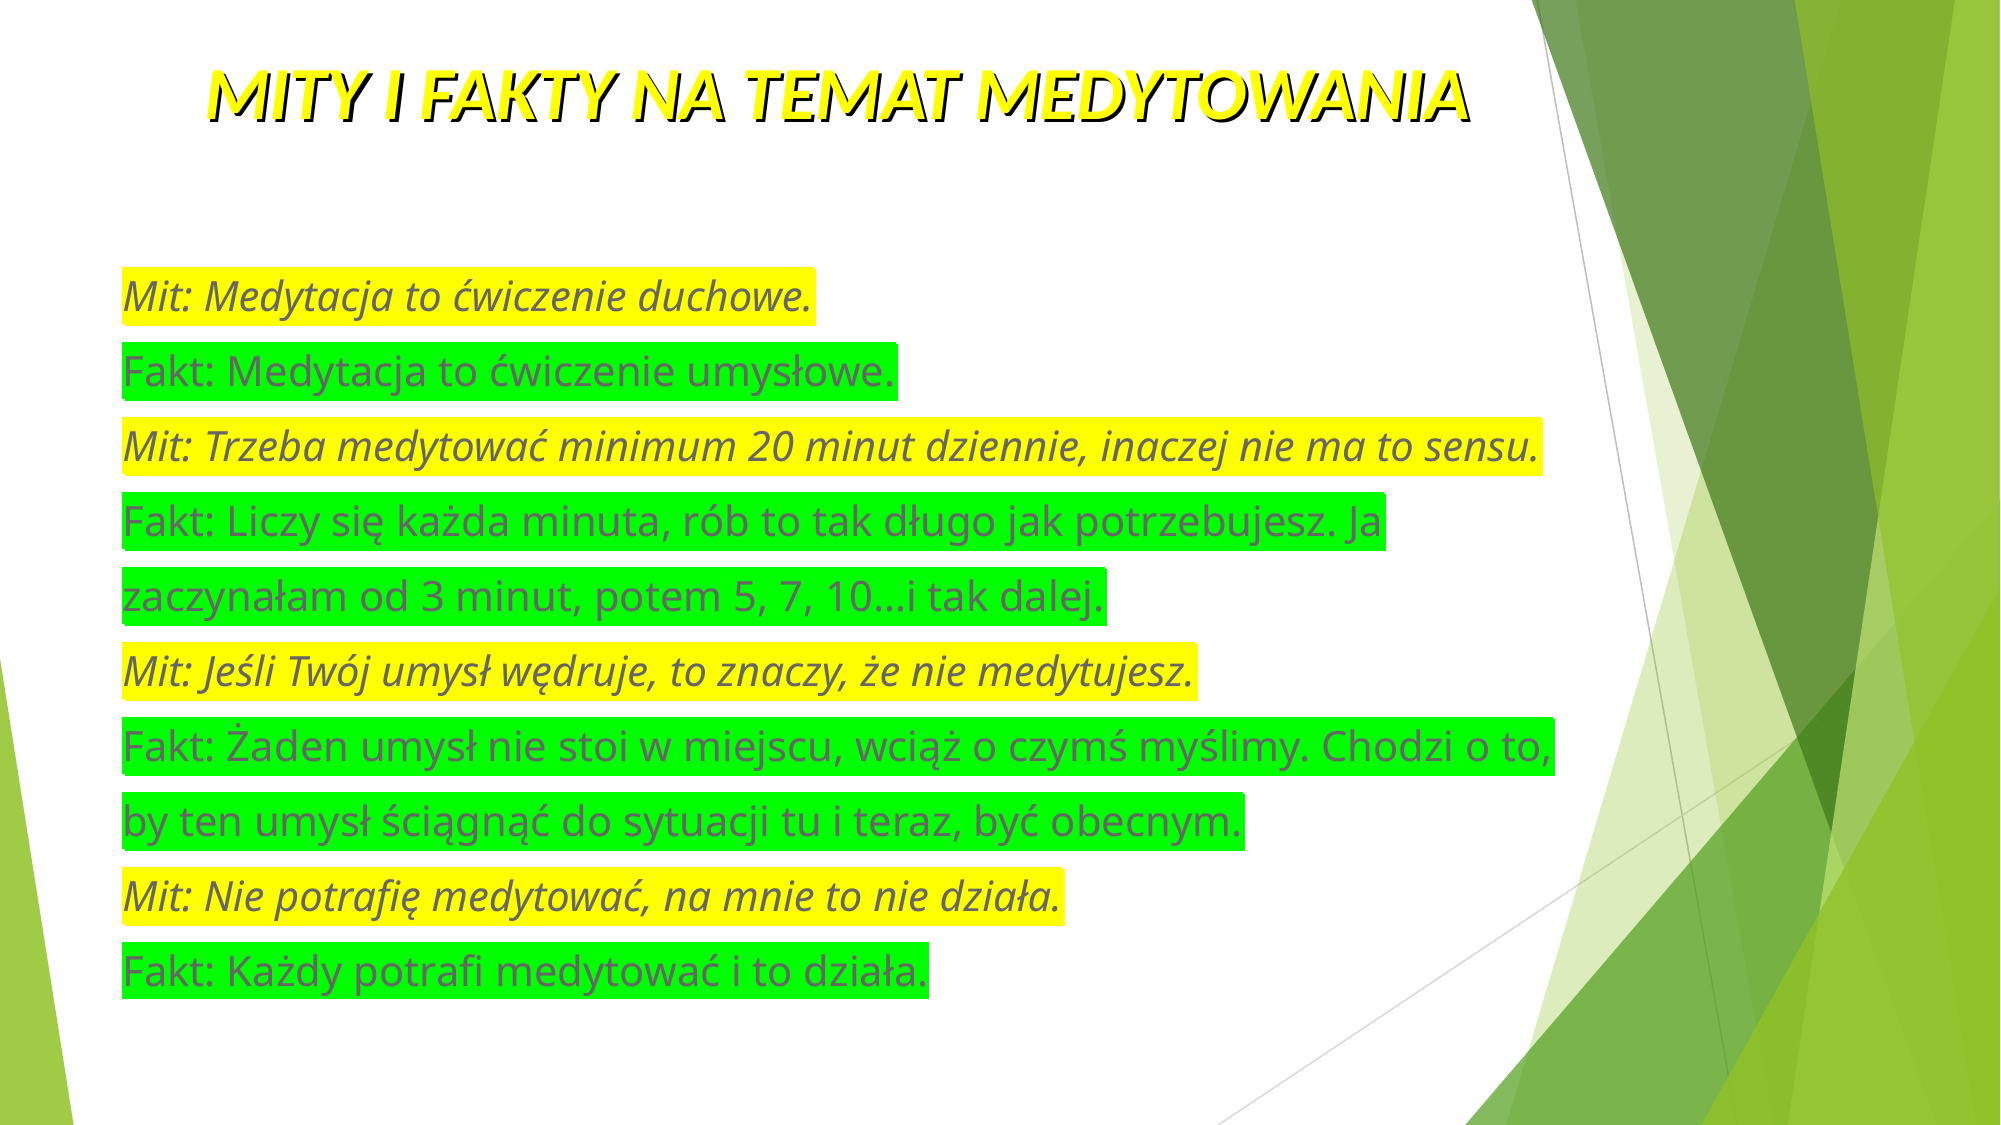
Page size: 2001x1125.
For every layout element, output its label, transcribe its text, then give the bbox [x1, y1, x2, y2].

text_box Mit: Medytacja to ćwiczenie duchowe. Fakt: Medytacja to ćwiczenie umysłowe. Mit: Trzeba medytować minimum 20 minut dziennie, inaczej nie ma to sensu. Fakt: Liczy się każda minuta, rób to tak długo jak potrzebujesz. Ja zaczynałam od 3 minut, potem 5, 7, 10…i tak dalej. Mit: Jeśli Twój umysł wędruje, to znaczy, że nie medytujesz. Fakt: Żaden umysł nie stoi w miejscu, wciąż o czymś myślimy. Chodzi o to, by ten umysł ściągnąć do sytuacji tu i teraz, być obecnym. Mit: Nie potrafię medytować, na mnie to nie działa. Fakt: Każdy potrafi medytować i to działa. [107, 237, 1571, 1000]
text_box MITY I FAKTY NA TEMAT MEDYTOWANIA [189, 37, 1495, 144]
